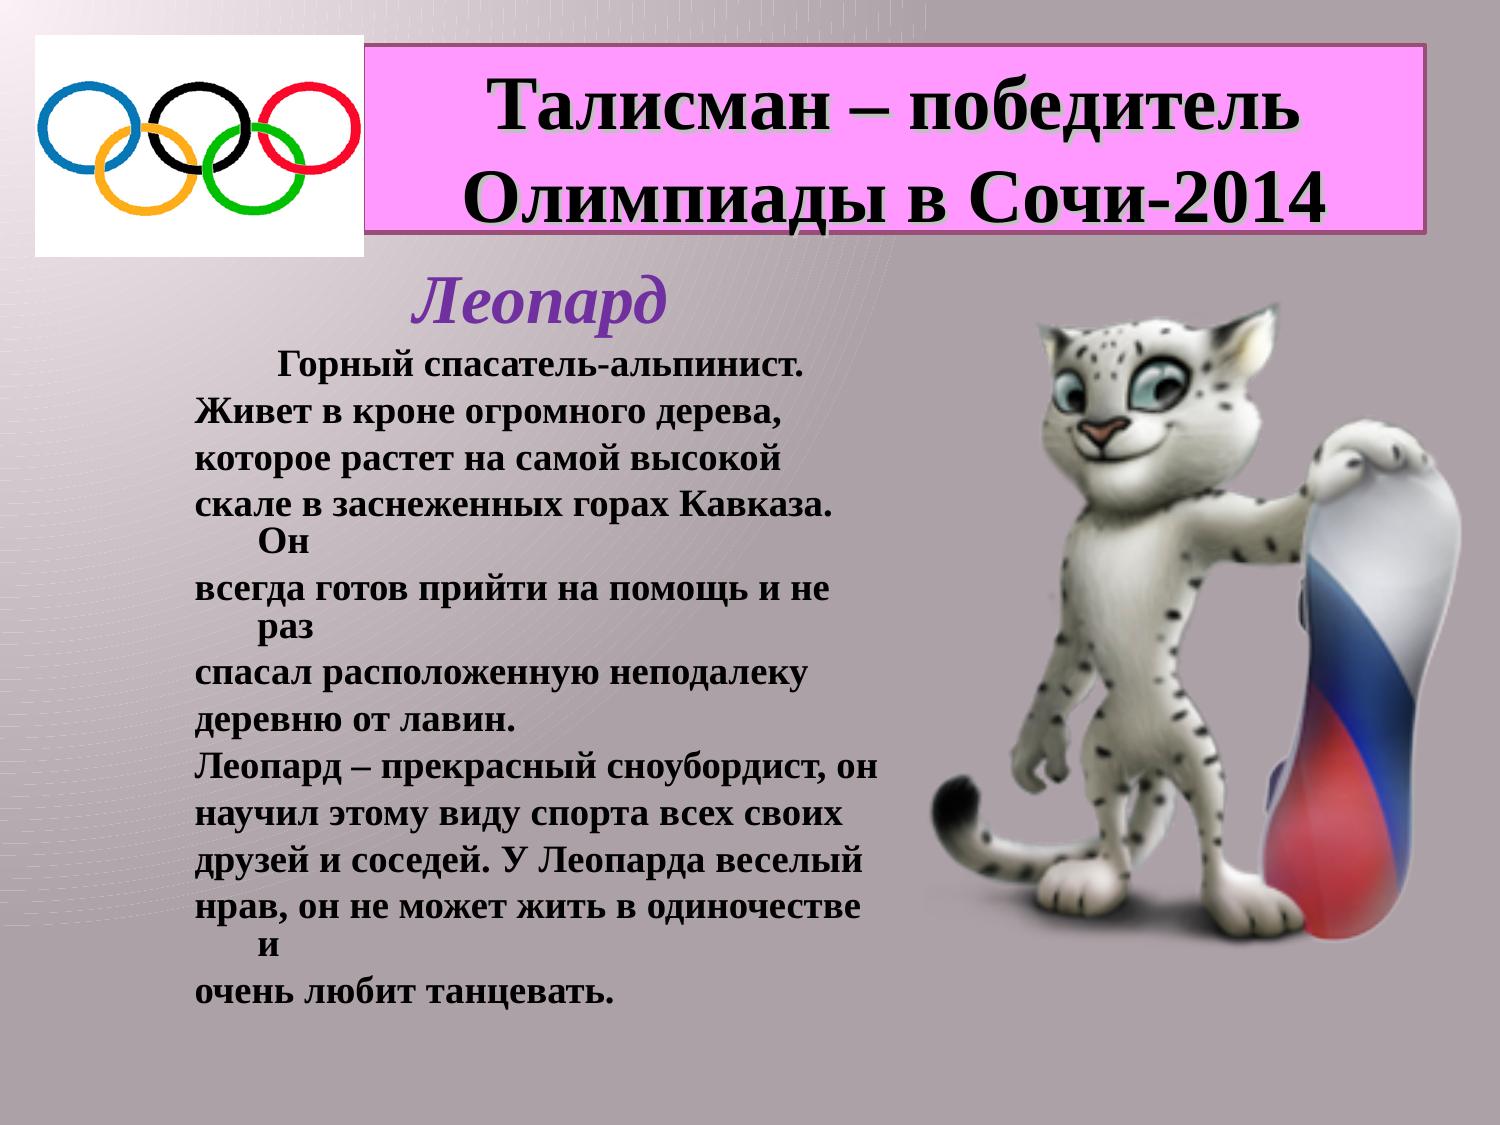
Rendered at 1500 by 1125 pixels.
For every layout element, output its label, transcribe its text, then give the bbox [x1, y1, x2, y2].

picture [35, 35, 364, 257]
list Леопард Горный спасатель-альпинист. Живет в кроне огромного дерева, которое растет на самой высокой скале в заснеженных горах Кавказа. Он всегда готов прийти на помощь и не раз спасал расположенную неподалеку деревню от лавин. Леопард – прекрасный сноубордист, он научил этому виду спорта всех своих друзей и соседей. У Леопарда веселый нрав, он не может жить в одиночестве и очень любит танцевать. [75, 262, 903, 1079]
title Талисман – победитель Олимпиады в Сочи-2014 [364, 45, 1426, 233]
picture [914, 281, 1479, 988]
